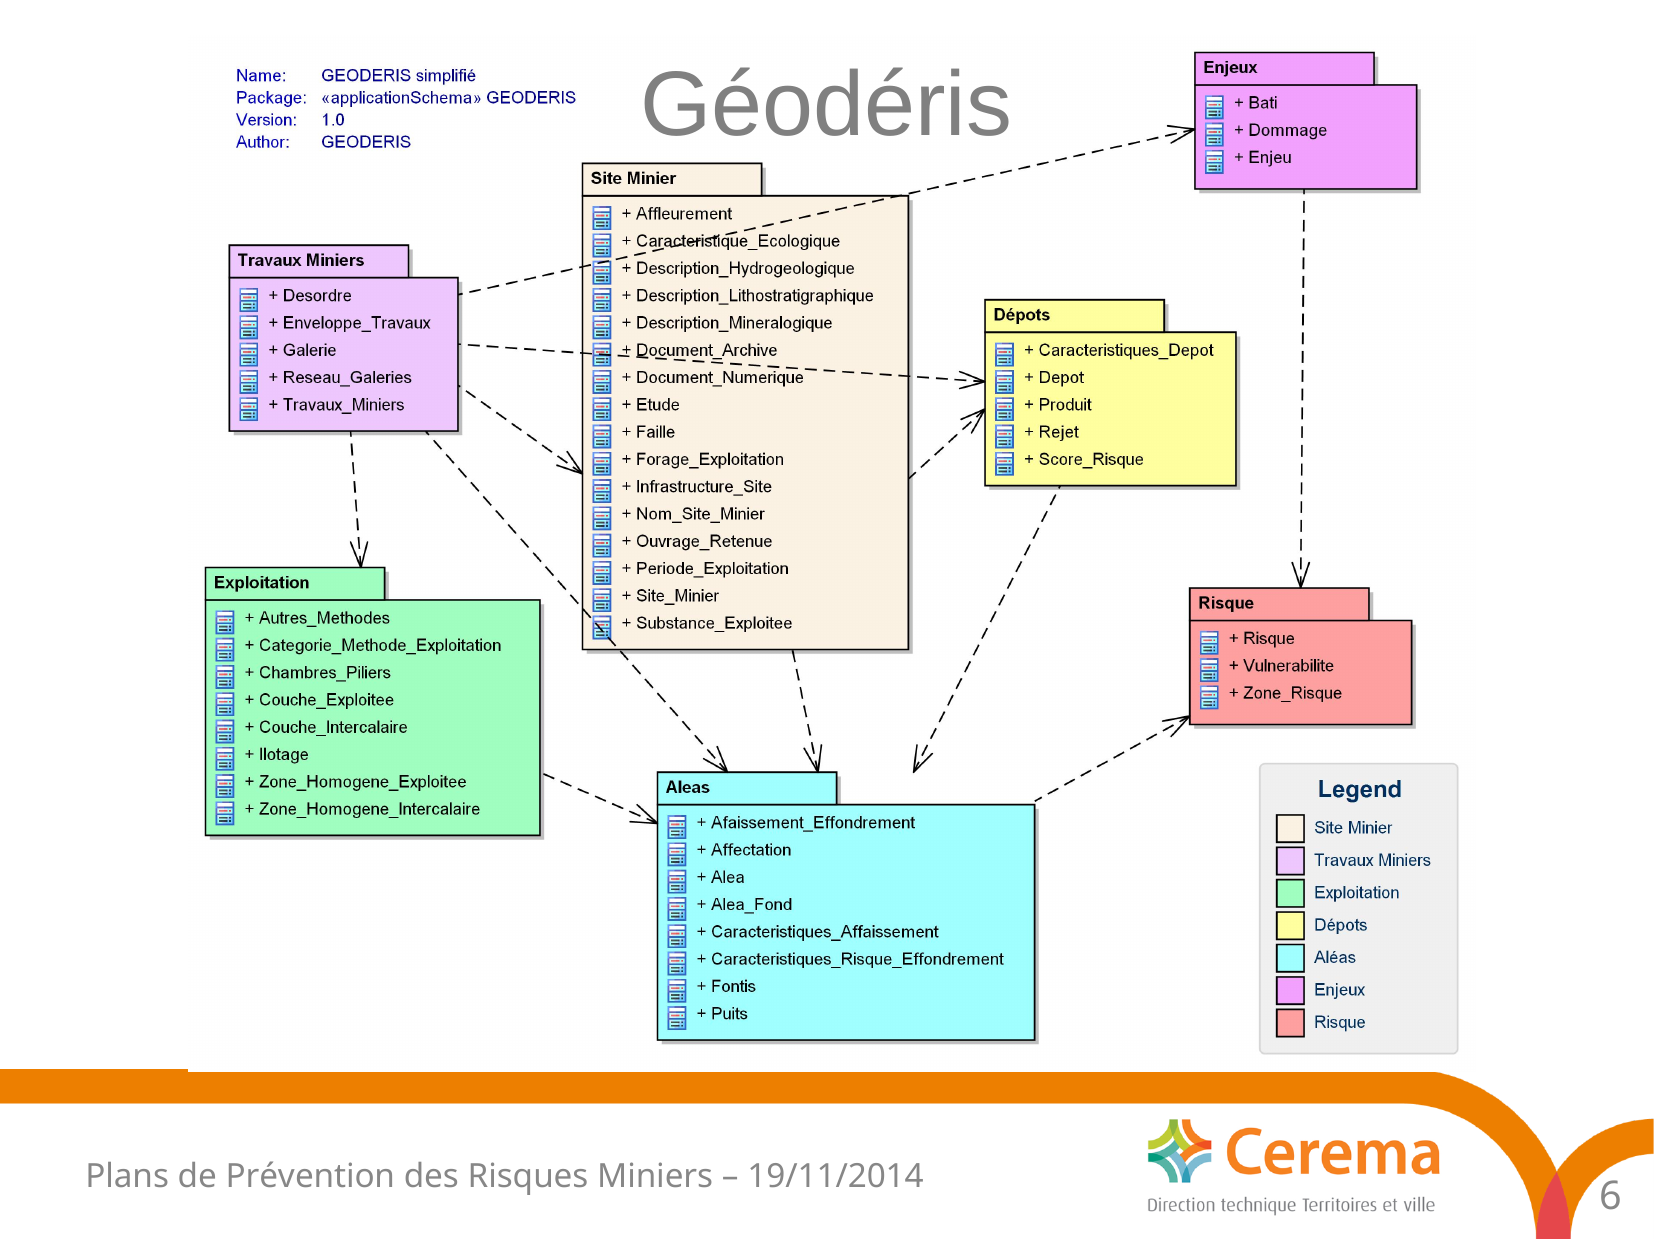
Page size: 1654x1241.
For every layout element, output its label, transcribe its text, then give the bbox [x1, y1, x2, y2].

title Géodéris [82, 0, 1571, 208]
picture [0, 208, 1654, 1239]
